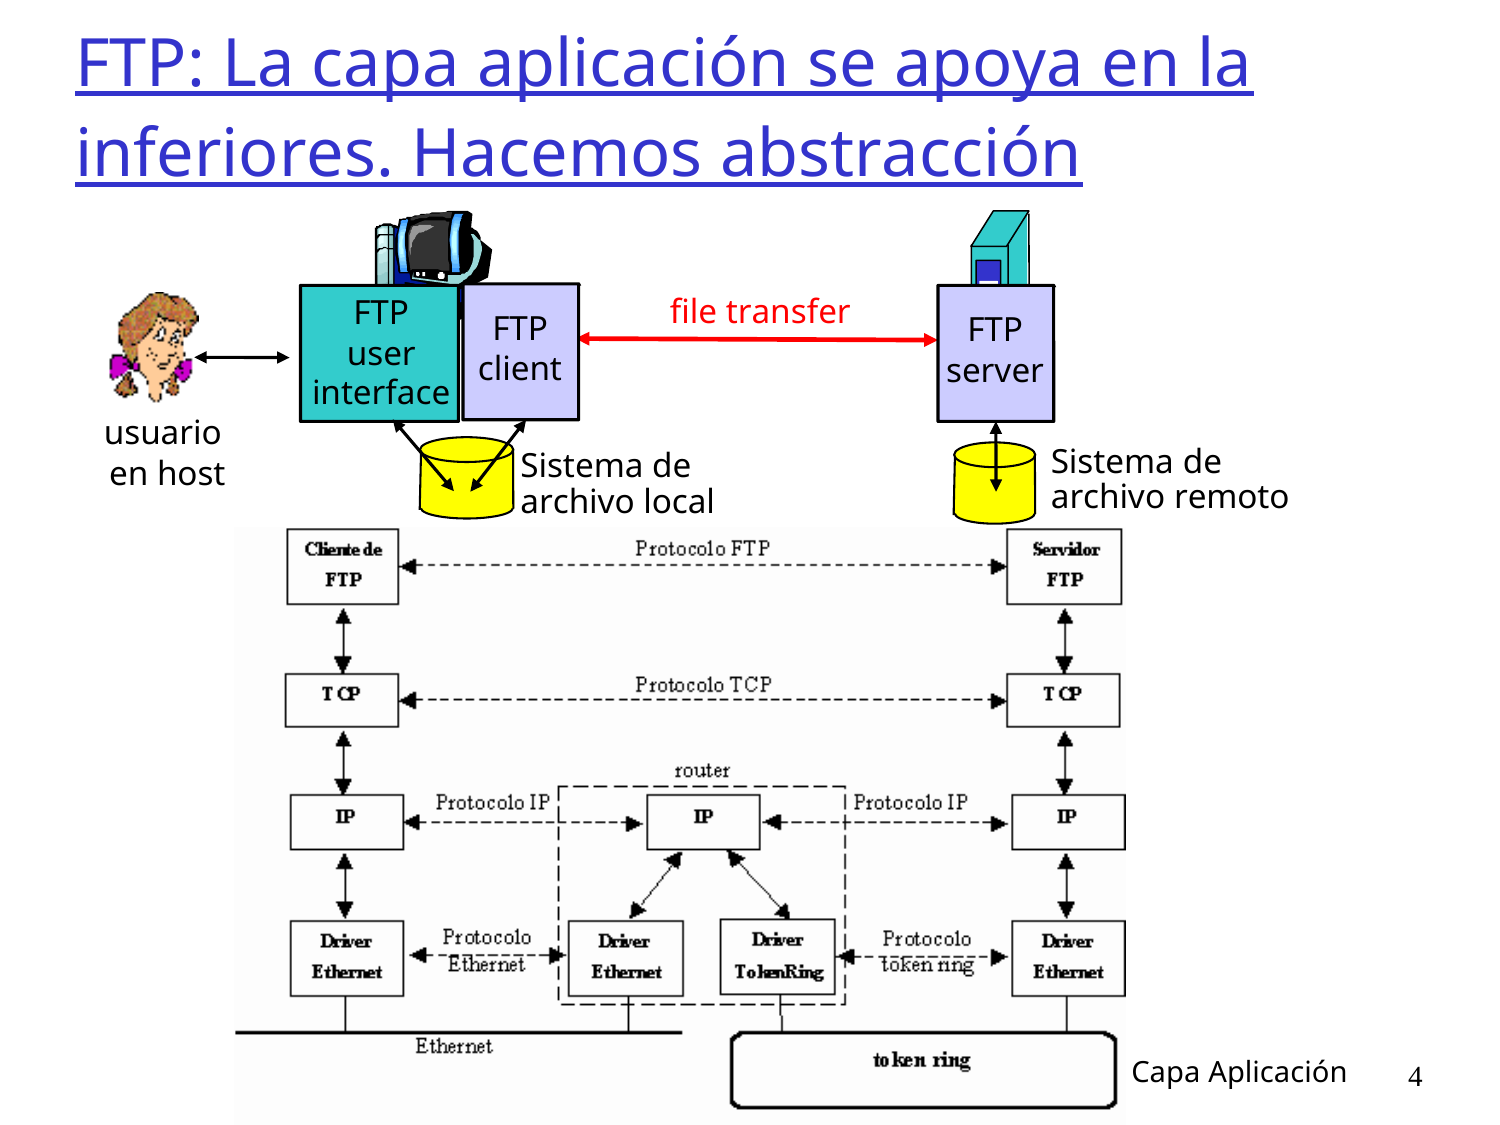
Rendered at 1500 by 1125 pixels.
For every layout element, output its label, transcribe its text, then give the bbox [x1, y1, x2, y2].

title FTP: La capa aplicación se apoya en la inferiores. Hacemos abstracción [75, 18, 1426, 193]
text_box FTP client [463, 303, 578, 396]
text_box usuario en host [87, 408, 248, 500]
text_box Sistema de archivo local [505, 440, 756, 527]
text_box [938, 210, 1054, 305]
text_box Sistema de archivo remoto [1036, 436, 1342, 524]
picture [234, 527, 1126, 1125]
text_box [938, 397, 1054, 422]
text_box [420, 437, 505, 519]
text_box [954, 442, 1035, 524]
text_box FTP user interface [285, 288, 478, 420]
text_box file transfer [579, 286, 938, 339]
picture [106, 292, 199, 407]
text_box [300, 210, 579, 420]
text_box FTP server [931, 305, 1060, 397]
